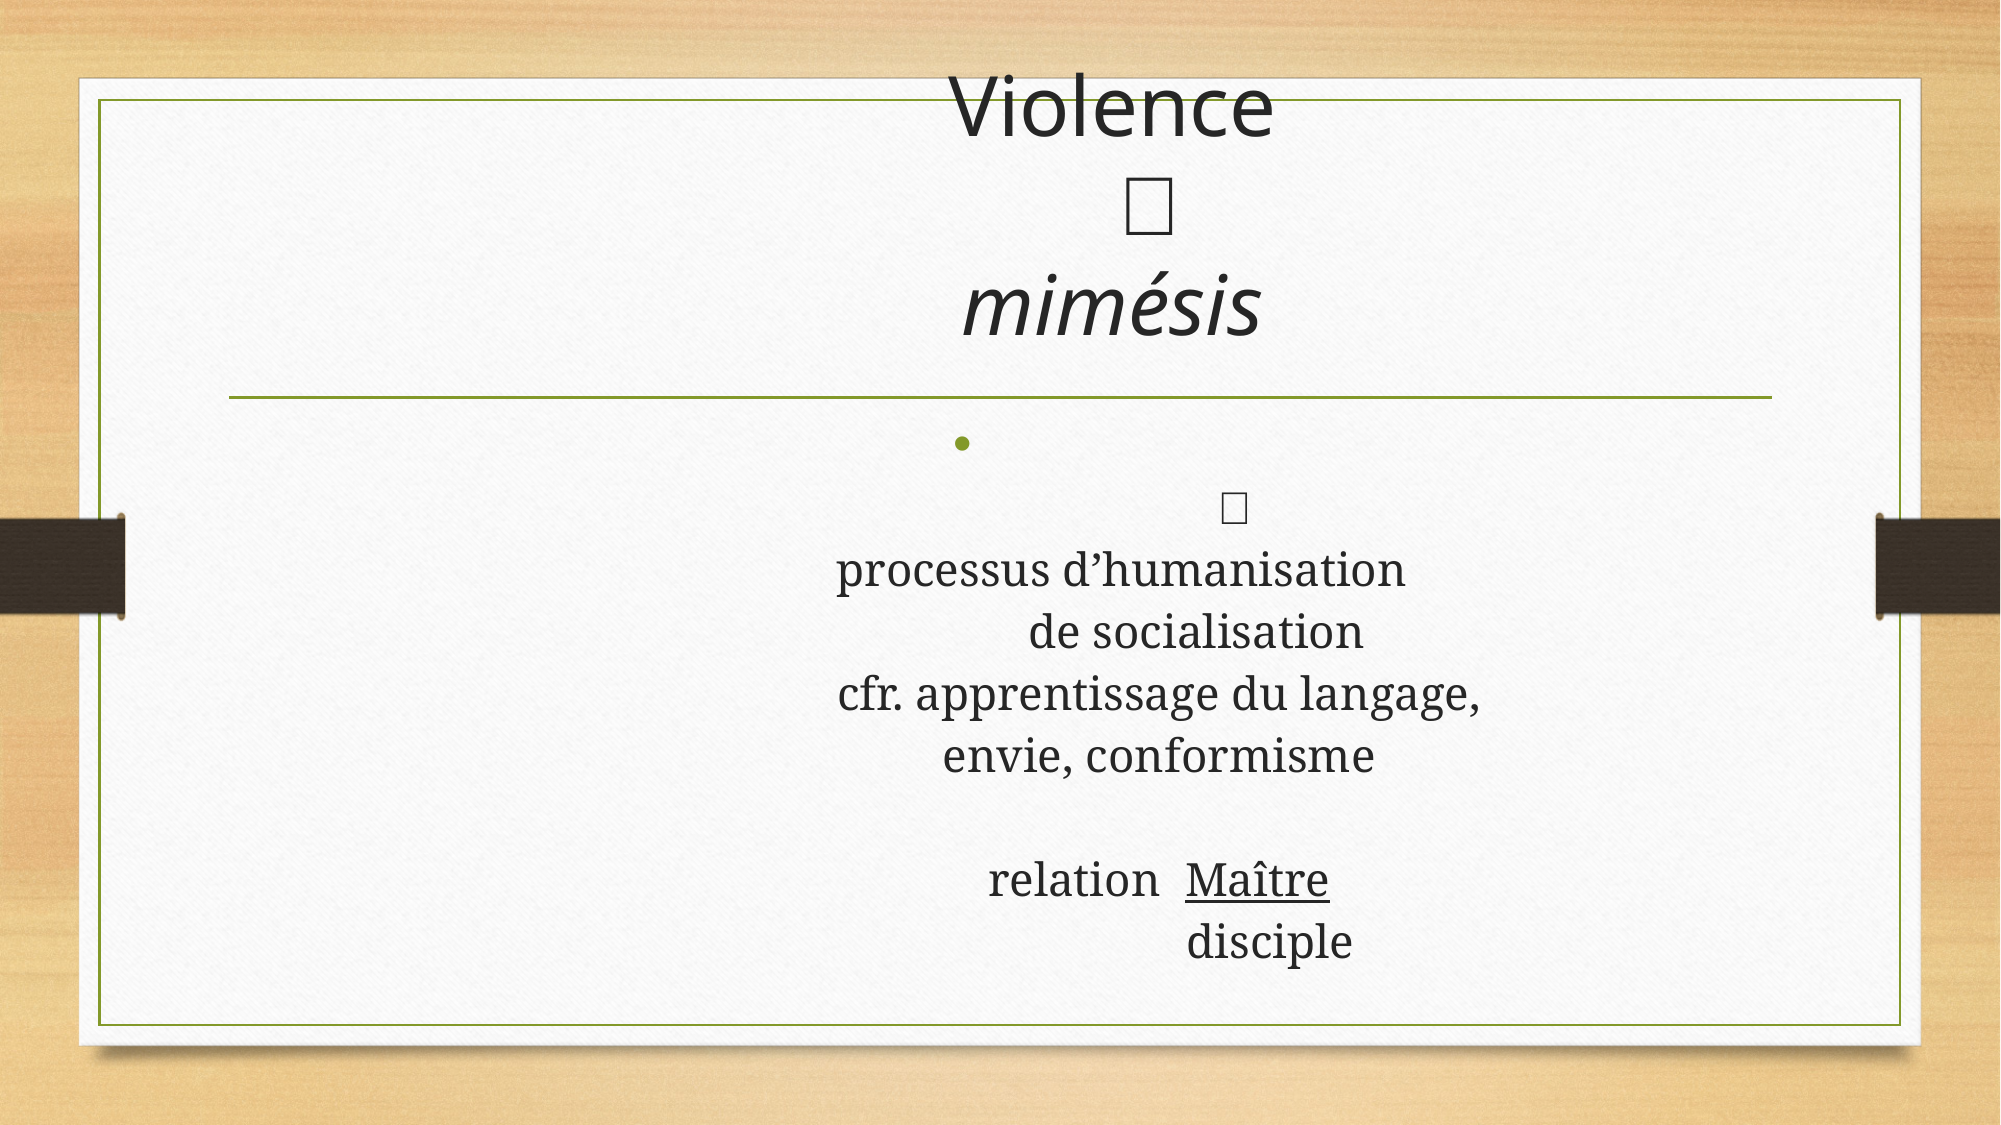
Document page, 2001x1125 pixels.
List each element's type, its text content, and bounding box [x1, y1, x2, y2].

list  processus d’humanisation de socialisation cfr. apprentissage du langage, envie, conformisme relation Maître disciple [324, 406, 1675, 1055]
title Violence  mimésis [324, 41, 1675, 364]
